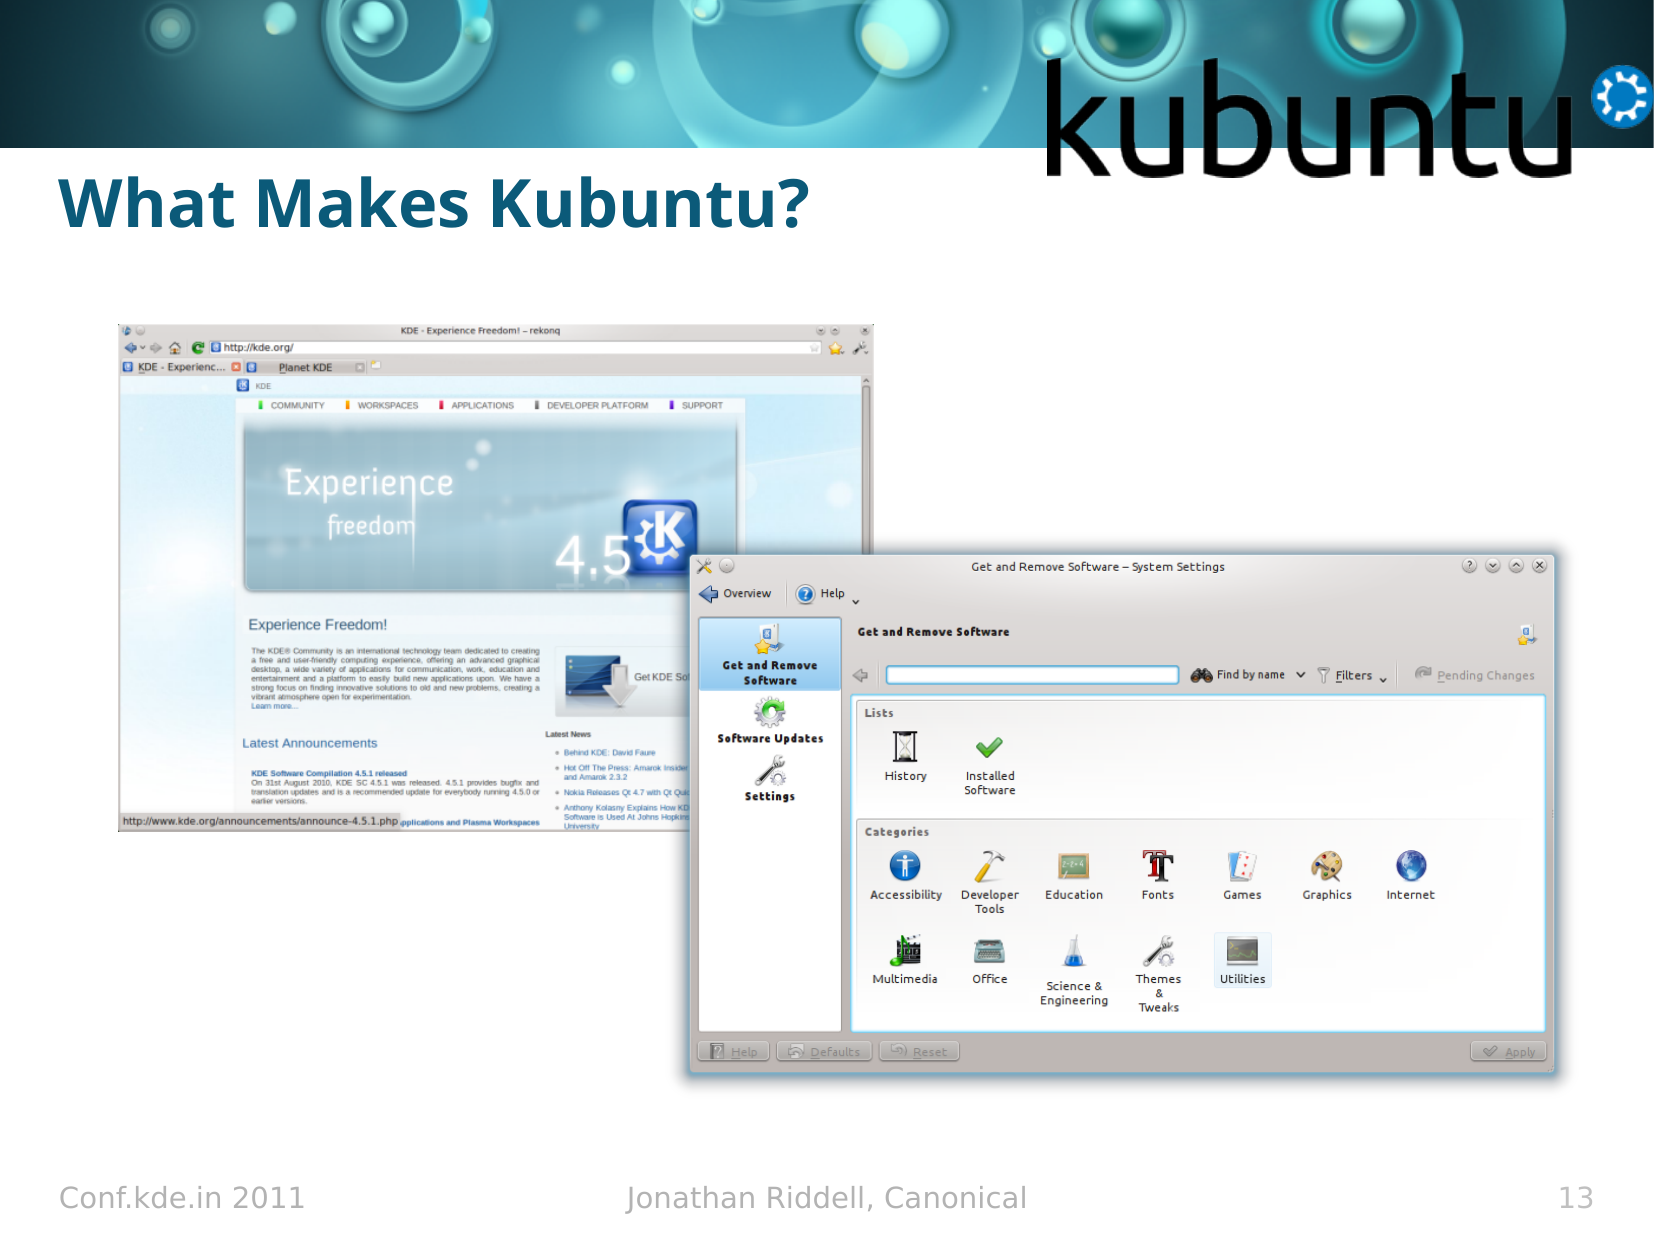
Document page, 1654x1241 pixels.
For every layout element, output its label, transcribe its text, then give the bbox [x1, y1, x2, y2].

title What Makes Kubuntu? [59, 164, 1595, 240]
picture [118, 324, 1595, 1113]
picture [0, 0, 1654, 178]
